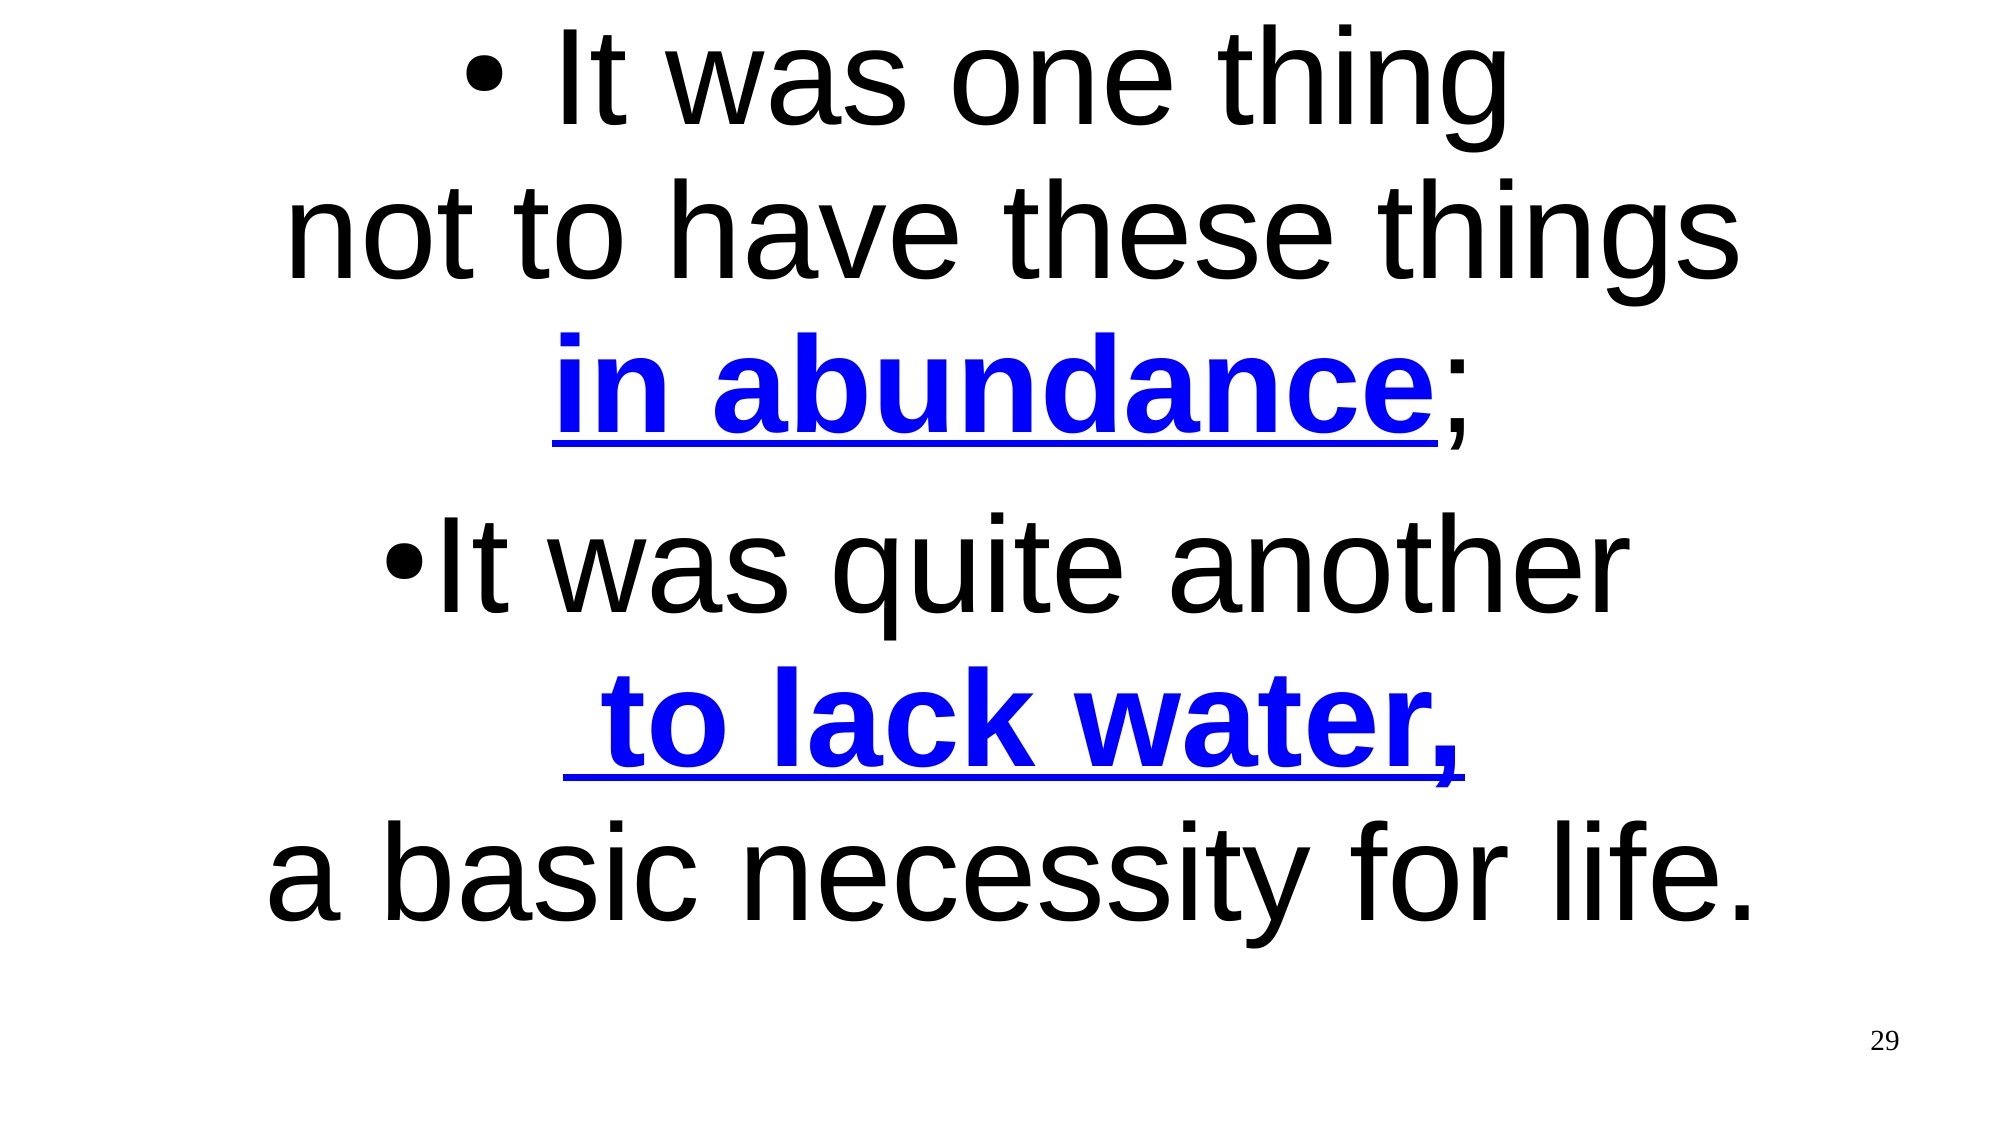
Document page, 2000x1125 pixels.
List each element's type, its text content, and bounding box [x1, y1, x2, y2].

list It was one thing not to have these things in abundance; It was quite another to lack water, a basic necessity for life. [0, 0, 1996, 1123]
